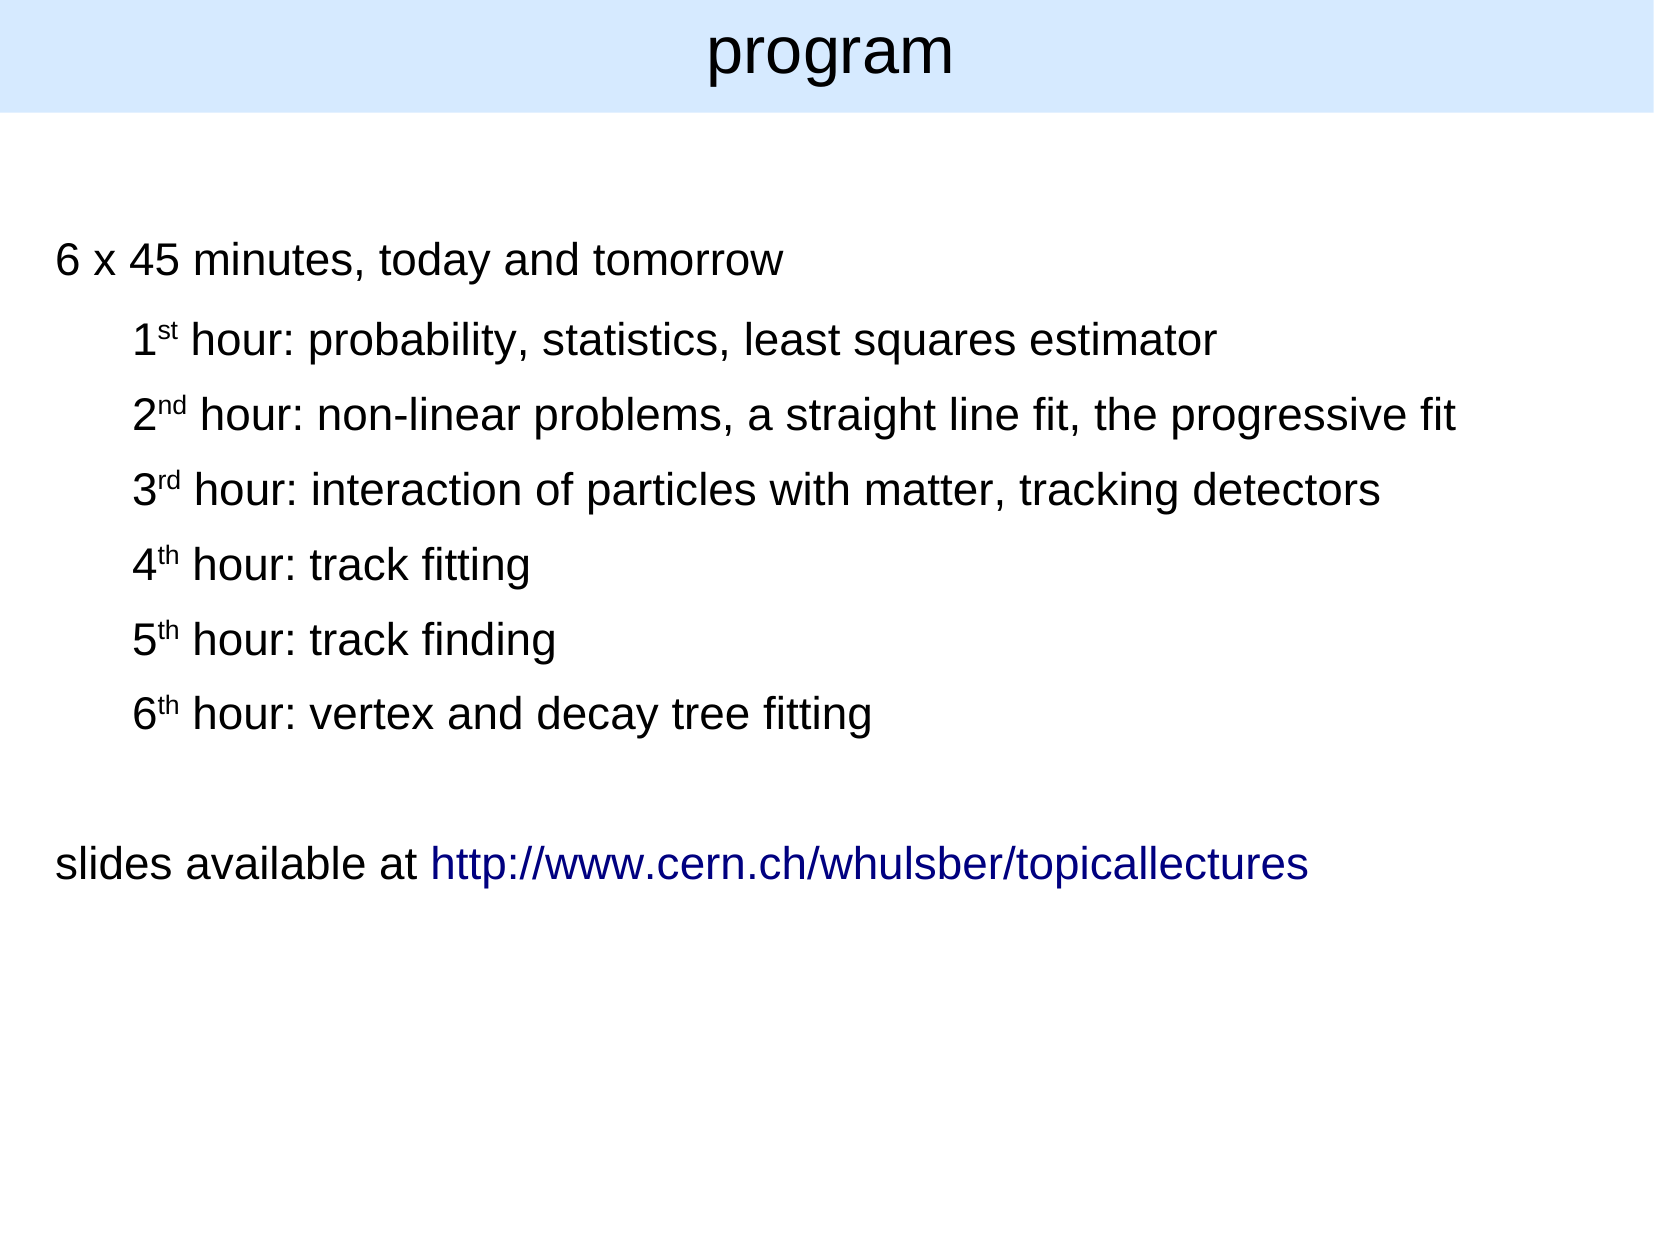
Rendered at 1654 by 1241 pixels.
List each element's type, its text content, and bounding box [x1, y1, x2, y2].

title program [86, 0, 1576, 100]
list 6 x 45 minutes, today and tomorrow 1st hour: probability, statistics, least squares estimator 2nd hour: non-linear problems, a straight line fit, the progressive fit 3rd hour: interaction of particles with matter, tracking detectors 4th hour: track fitting 5th hour: track finding 6th hour: vertex and decay tree fitting slides available at http://www.cern.ch/whulsber/topicallectures [37, 233, 1613, 1041]
